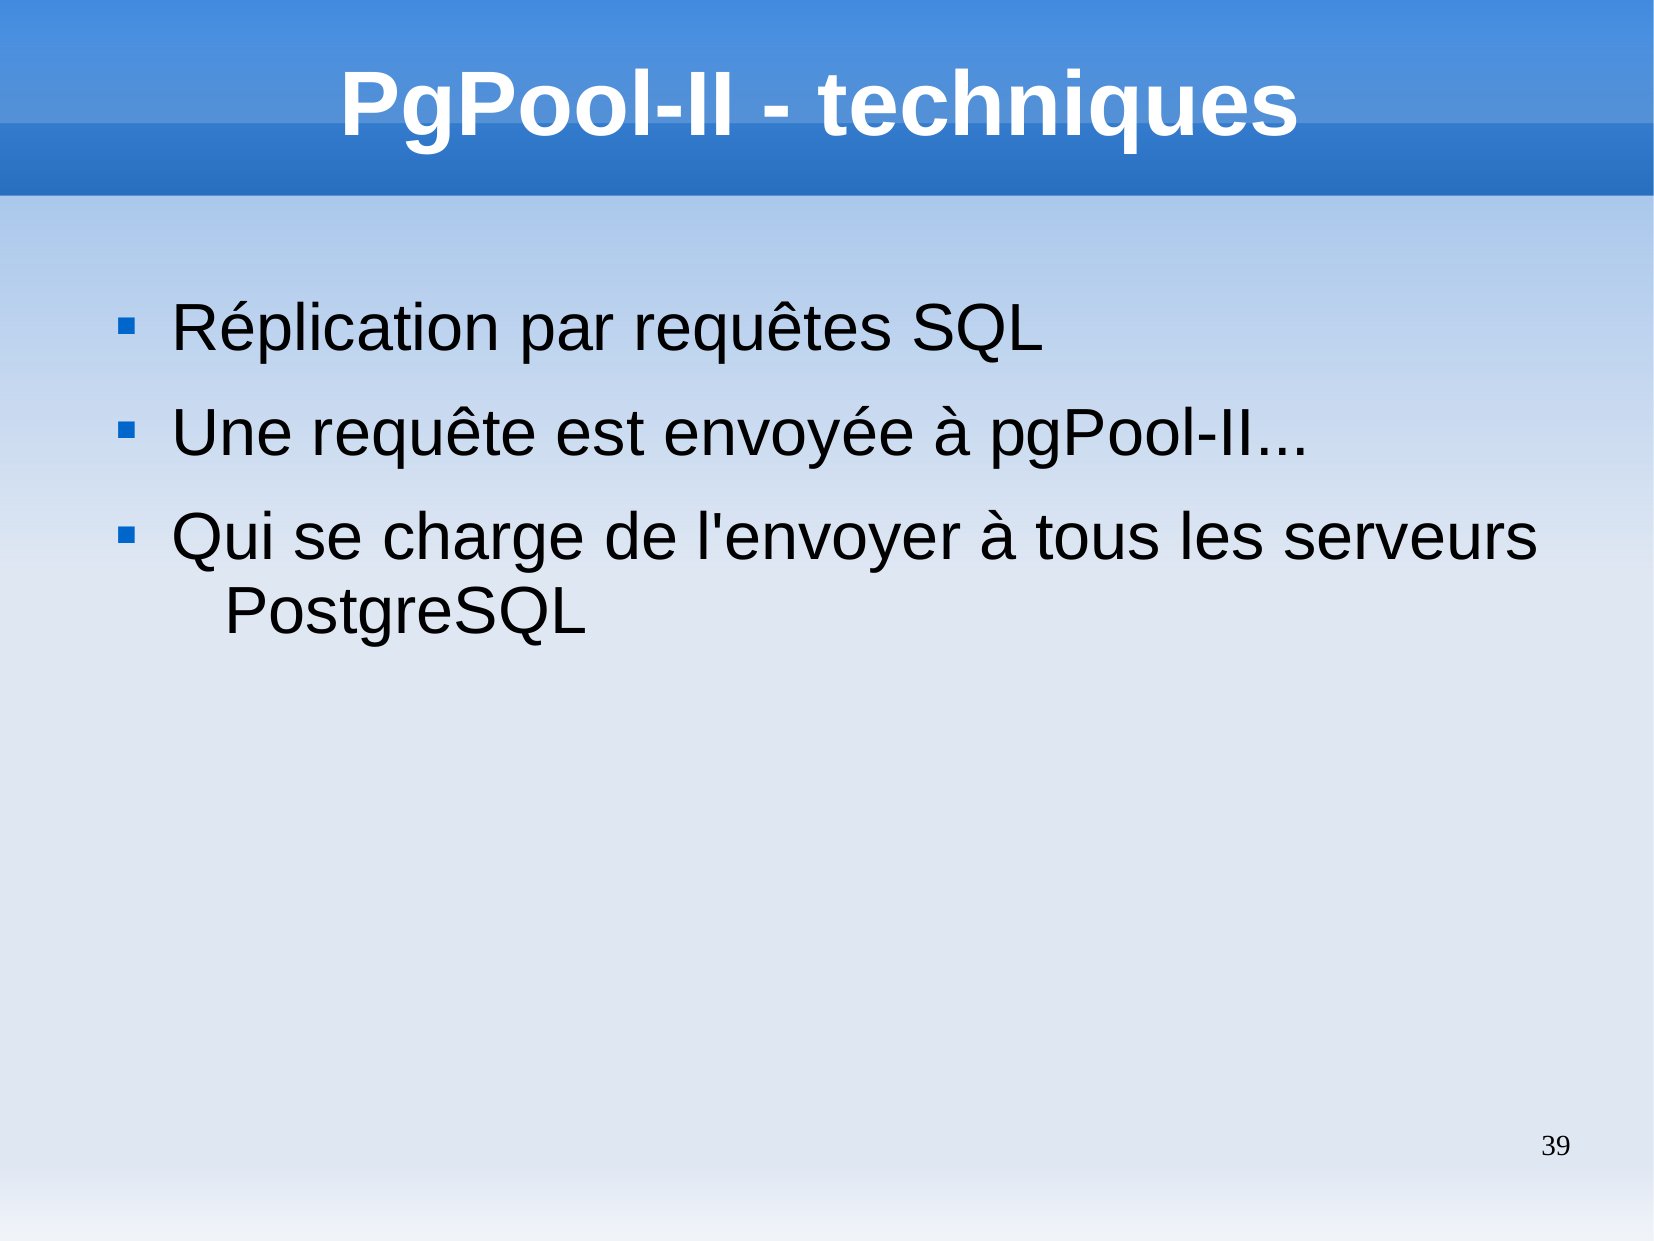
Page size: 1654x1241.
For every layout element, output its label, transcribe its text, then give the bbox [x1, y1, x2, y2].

title PgPool-II - techniques [76, 0, 1565, 208]
list Réplication par requêtes SQL Une requête est envoyée à pgPool-II... Qui se charge de l'envoyer à tous les serveurs PostgreSQL [82, 290, 1571, 1109]
picture [0, 0, 1654, 1241]
